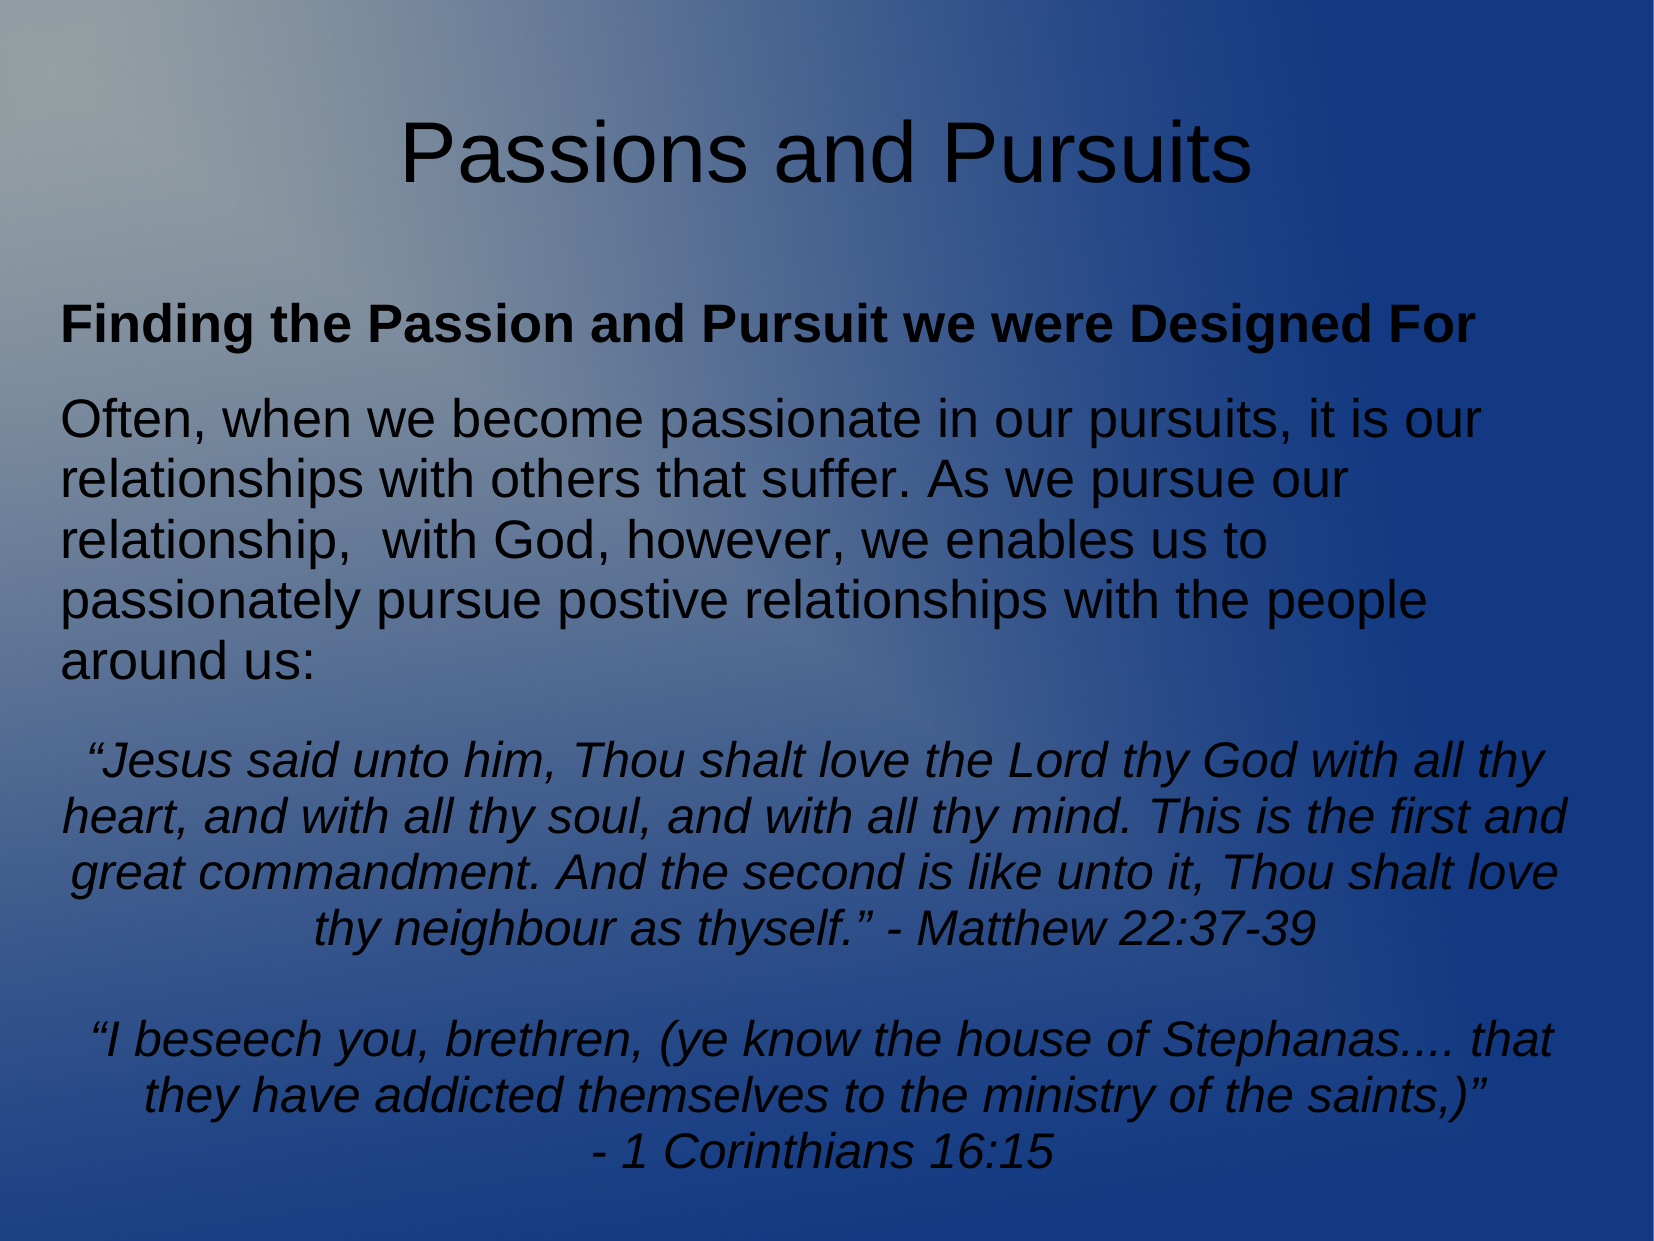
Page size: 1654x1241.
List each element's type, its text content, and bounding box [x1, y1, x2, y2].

picture [0, 0, 1654, 1241]
title Passions and Pursuits [82, 49, 1571, 257]
subtitle Finding the Passion and Pursuit we were Designed For Often, when we become passionate in our pursuits, it is our relationships with others that suffer. As we pursue our relationship, with God, however, we enables us to passionately pursue postive relationships with the people around us: “Jesus said unto him, Thou shalt love the Lord thy God with all thy heart, and with all thy soul, and with all thy mind. This is the first and great commandment. And the second is like unto it, Thou shalt love thy neighbour as thyself.” - Matthew 22:37-39 “I beseech you, brethren, (ye know the house of Stephanas.... that they have addicted themselves to the ministry of the saints,)” - 1 Corinthians 16:15 [60, 290, 1571, 1241]
